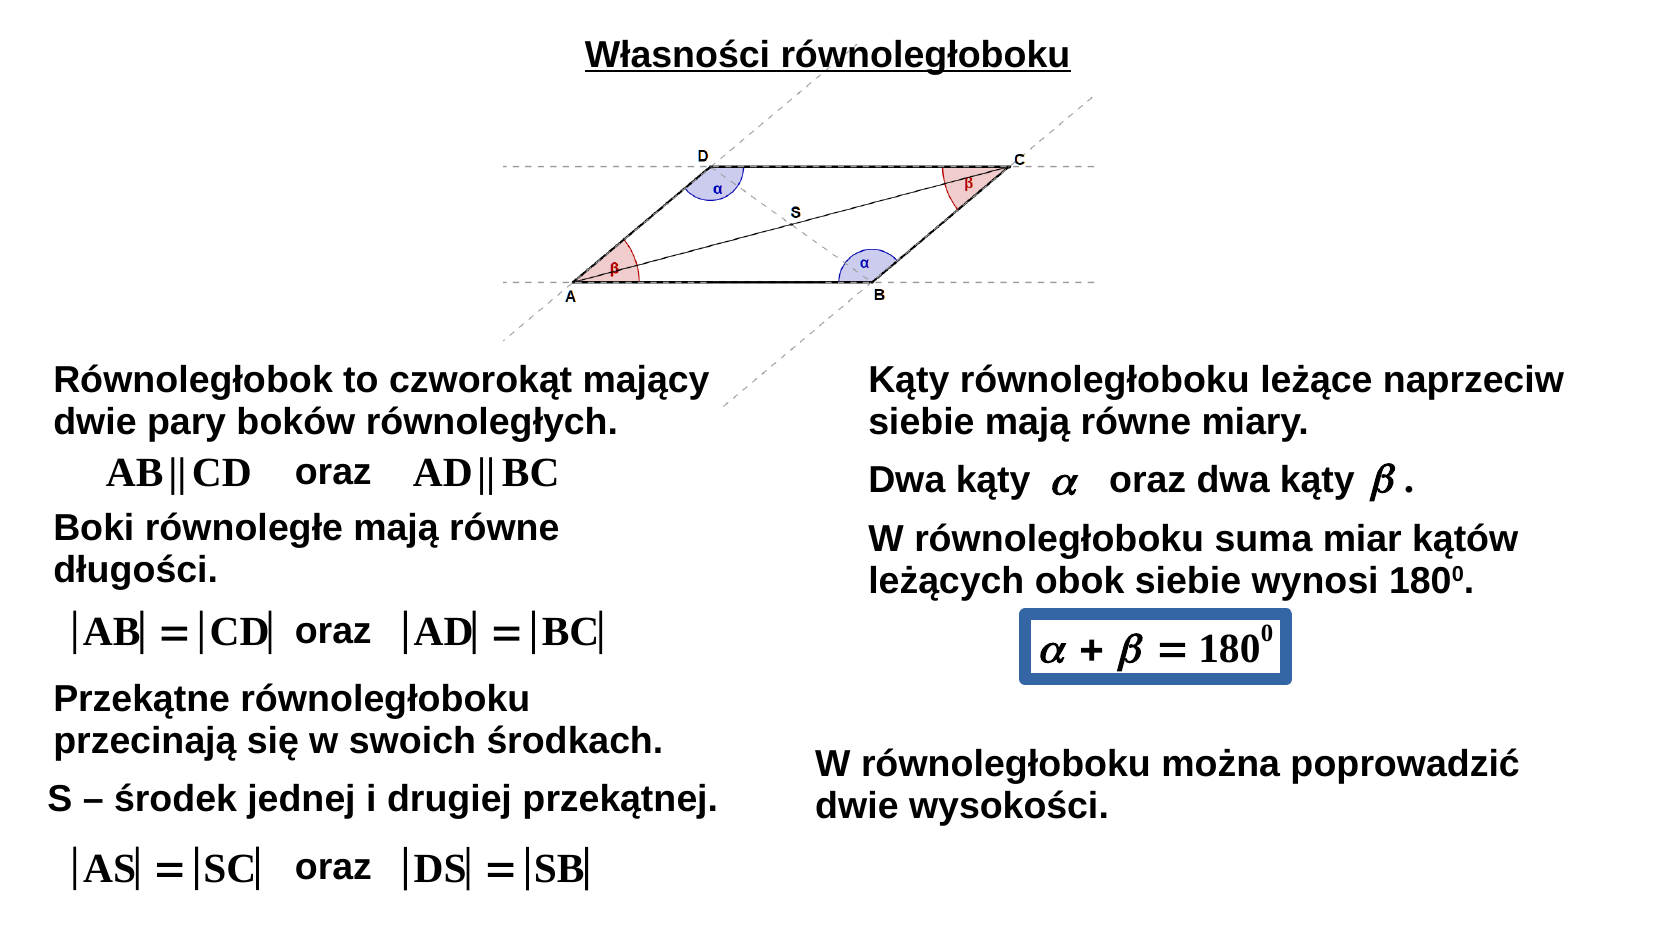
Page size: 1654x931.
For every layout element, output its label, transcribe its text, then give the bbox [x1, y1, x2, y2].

chart [1361, 454, 1421, 503]
chart [393, 608, 618, 655]
chart [62, 608, 280, 655]
text_box oraz [280, 838, 431, 896]
text_box W równoległoboku suma miar kątów leżących obok siebie wynosi 1800. [853, 510, 1621, 610]
text_box oraz [280, 450, 431, 498]
text_box S – środek jednej i drugiej przekątnej. [32, 770, 762, 836]
chart [1031, 620, 1281, 674]
text_box W równoległoboku można poprowadzić dwie wysokości. [800, 734, 1602, 834]
chart [98, 450, 258, 495]
chart [1042, 472, 1087, 497]
text_box Dwa kąty [853, 451, 1051, 509]
text_box oraz dwa kąty [1094, 450, 1472, 508]
chart [405, 450, 565, 495]
text_box oraz [280, 602, 431, 659]
text_box Kąty równoległoboku leżące naprzeciw siebie mają równe miary. [853, 350, 1621, 450]
text_box Boki równoległe mają równe długości. [38, 498, 729, 598]
chart [393, 844, 603, 892]
text_box Przekątne równoległoboku przecinają się w swoich środkach. [38, 669, 729, 769]
text_box Równoległobok to czworokąt mający dwie pary boków równoległych. [38, 350, 729, 450]
picture [503, 44, 1095, 410]
chart [62, 844, 274, 891]
text_box Własności równoległoboku [570, 26, 1118, 85]
